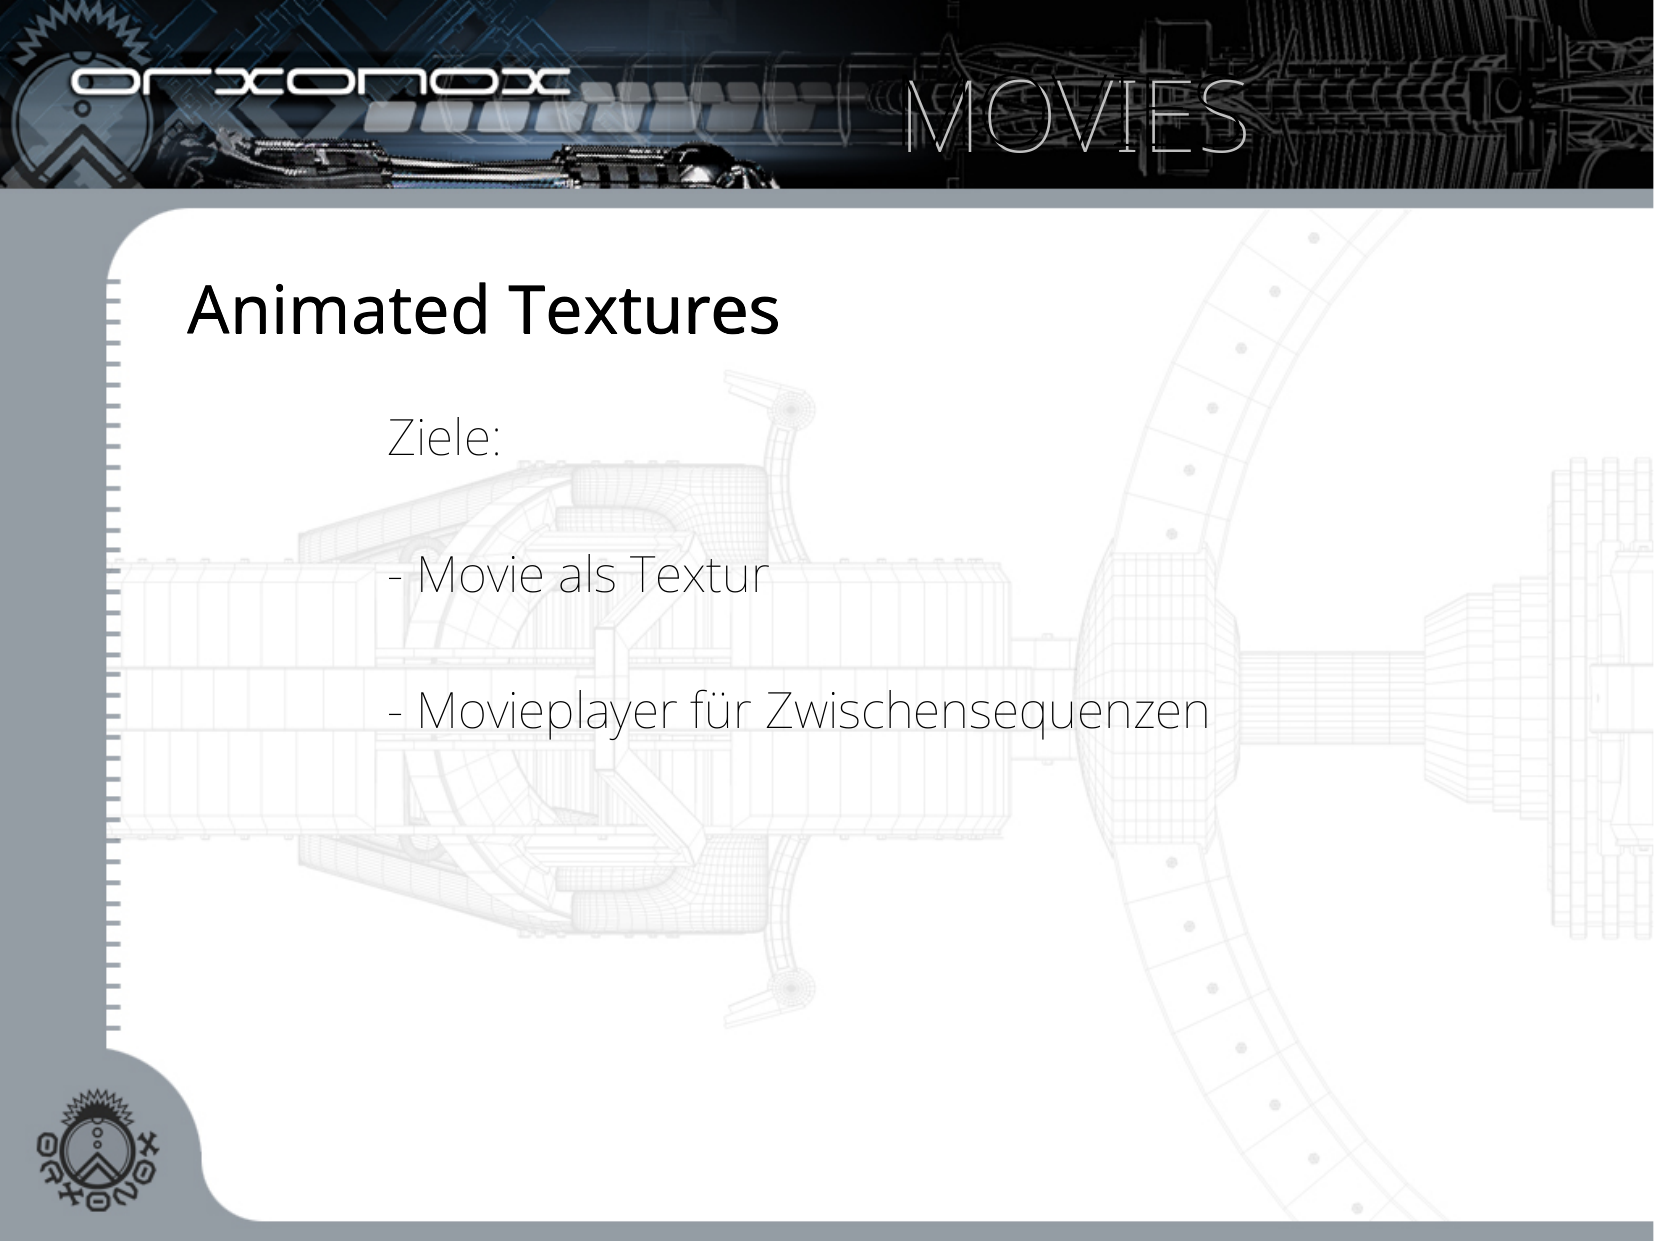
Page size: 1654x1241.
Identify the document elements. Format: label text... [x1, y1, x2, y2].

text_box Animated Textures [187, 262, 1538, 290]
picture [0, 0, 1654, 1241]
text_box Ziele: - Movie als Textur - Movieplayer für Zwischensequenzen [337, 394, 1613, 734]
text_box MOVIES [842, 32, 1414, 156]
